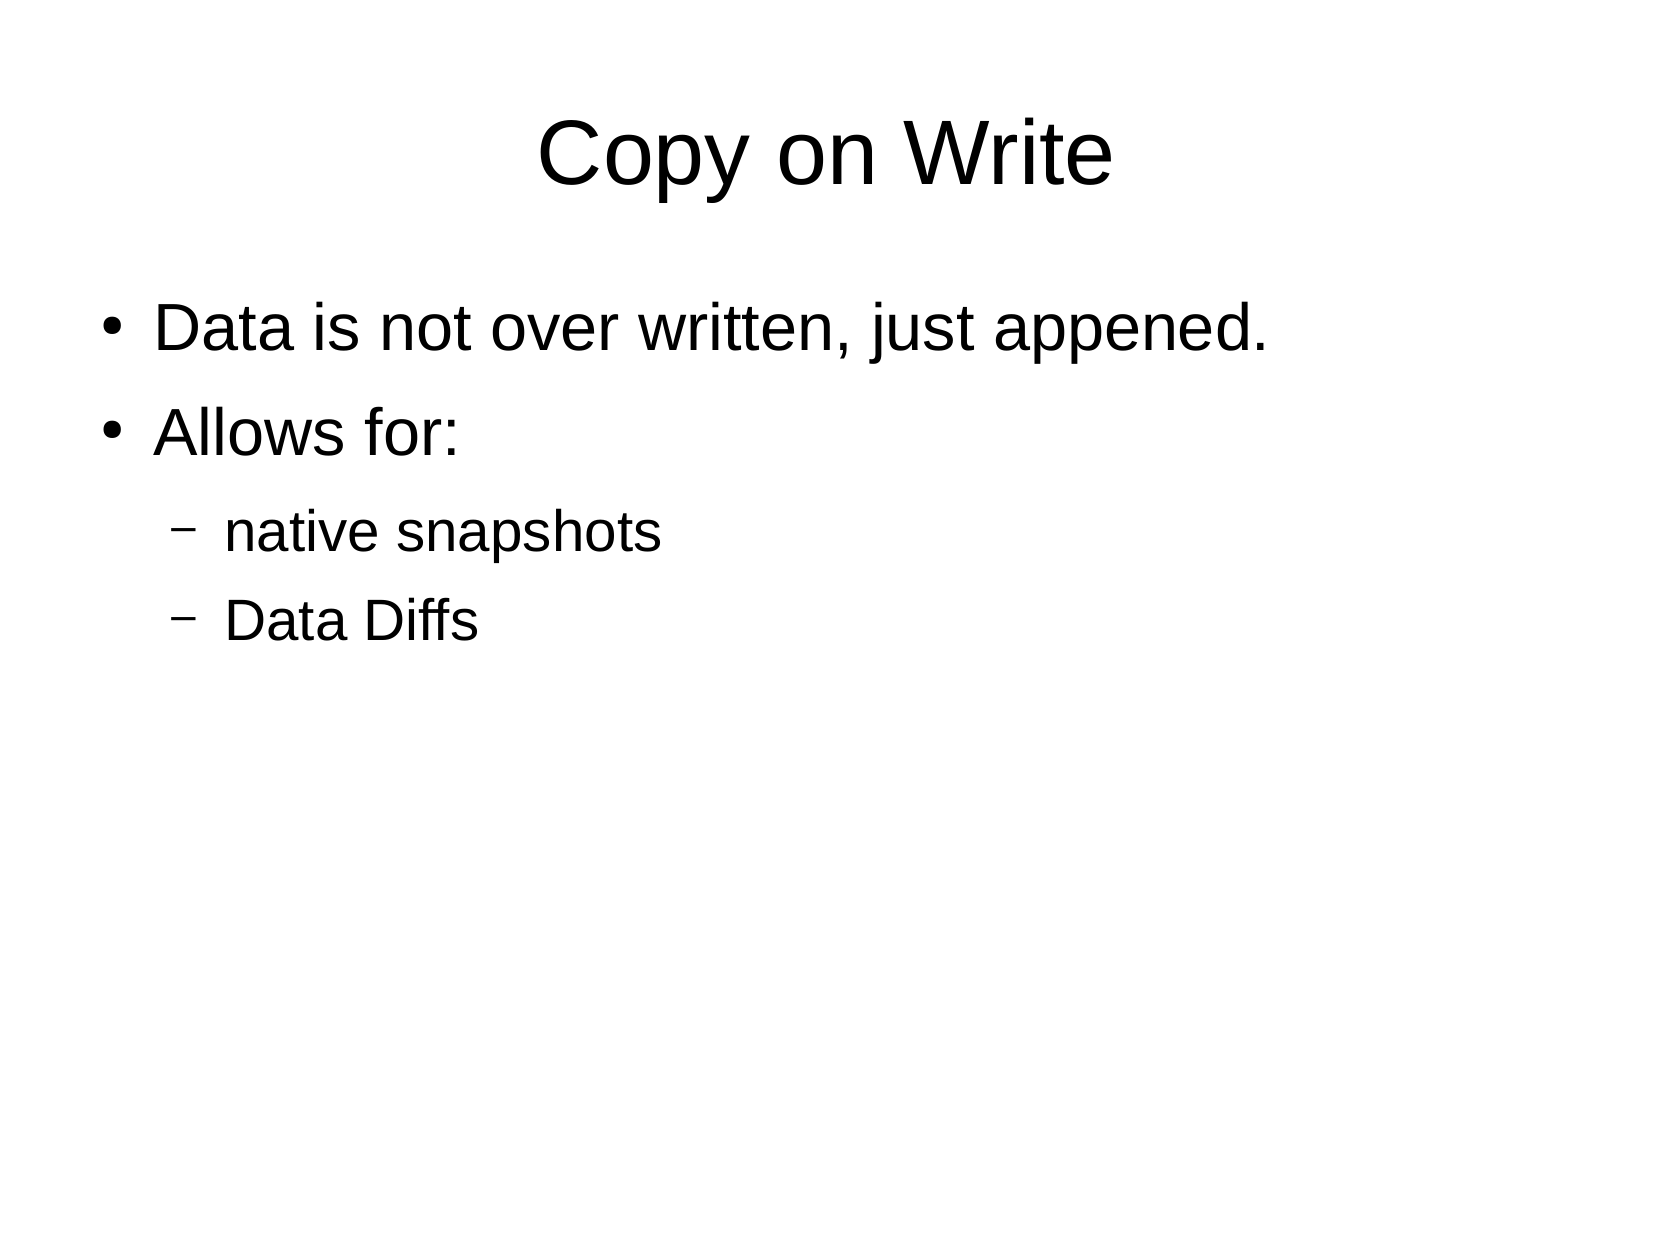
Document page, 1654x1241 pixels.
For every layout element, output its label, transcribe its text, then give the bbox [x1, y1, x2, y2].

list Data is not over written, just appened. Allows for: native snapshots Data Diffs [82, 290, 1571, 1010]
title Copy on Write [82, 49, 1571, 257]
